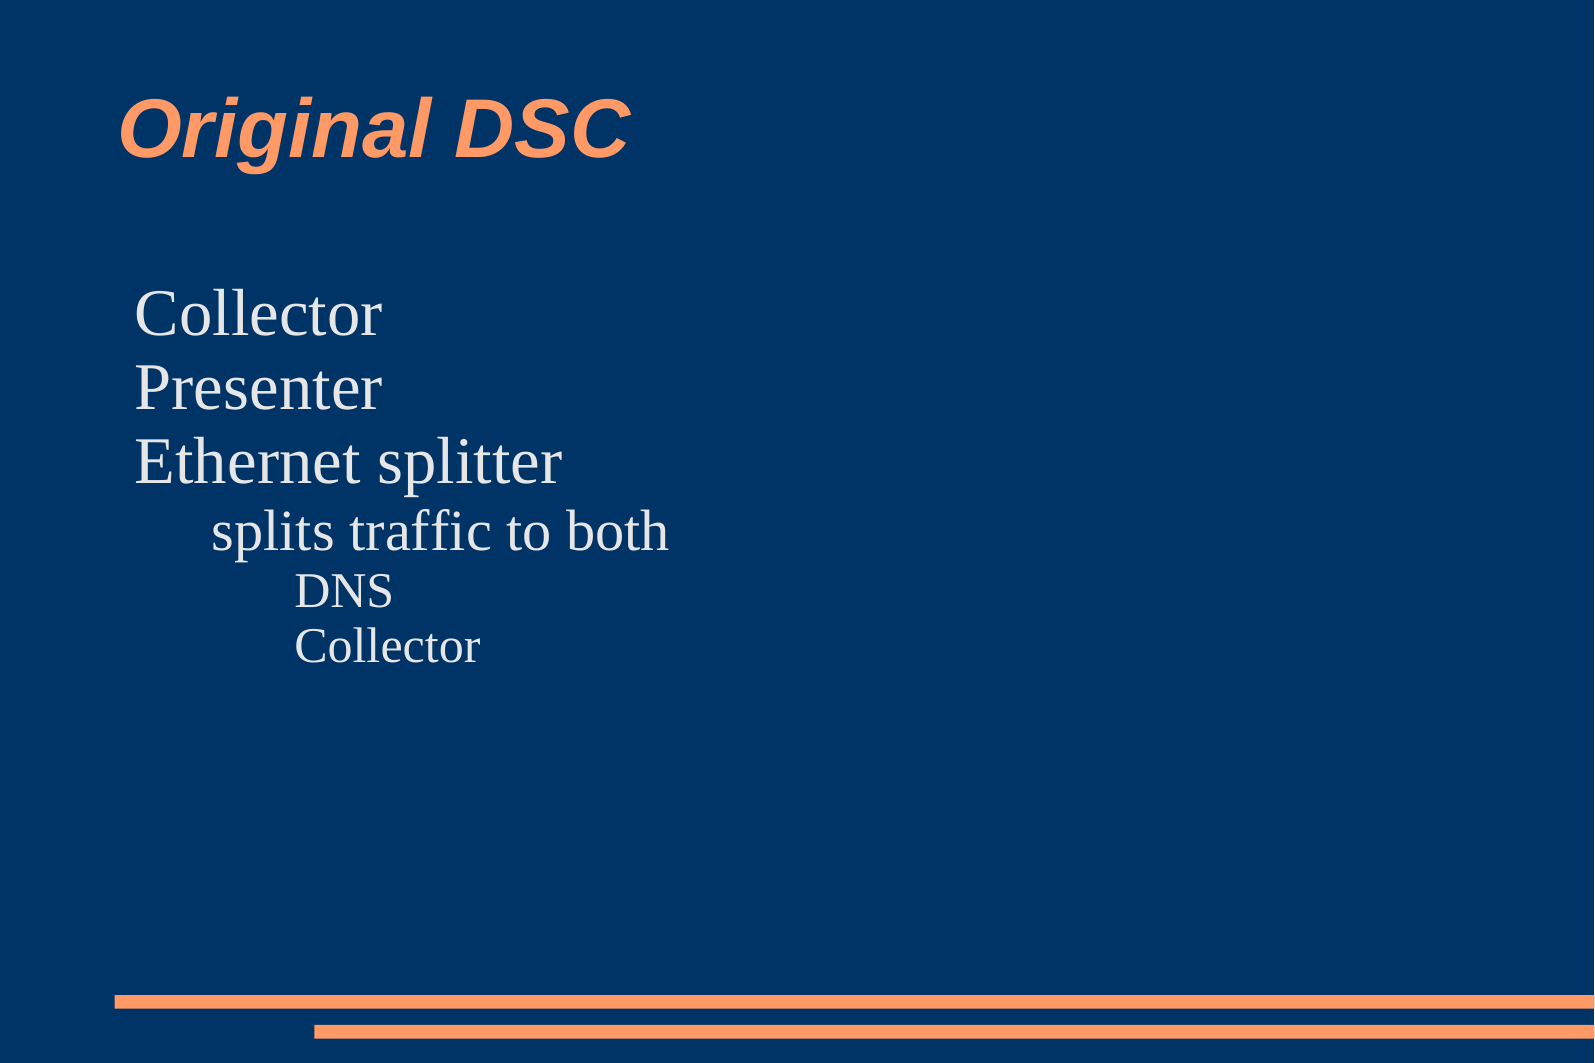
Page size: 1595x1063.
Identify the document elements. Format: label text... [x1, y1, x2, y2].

list Collector Presenter Ethernet splitter splits traffic to both DNS Collector [117, 276, 1505, 971]
title Original DSC [117, 39, 1479, 218]
